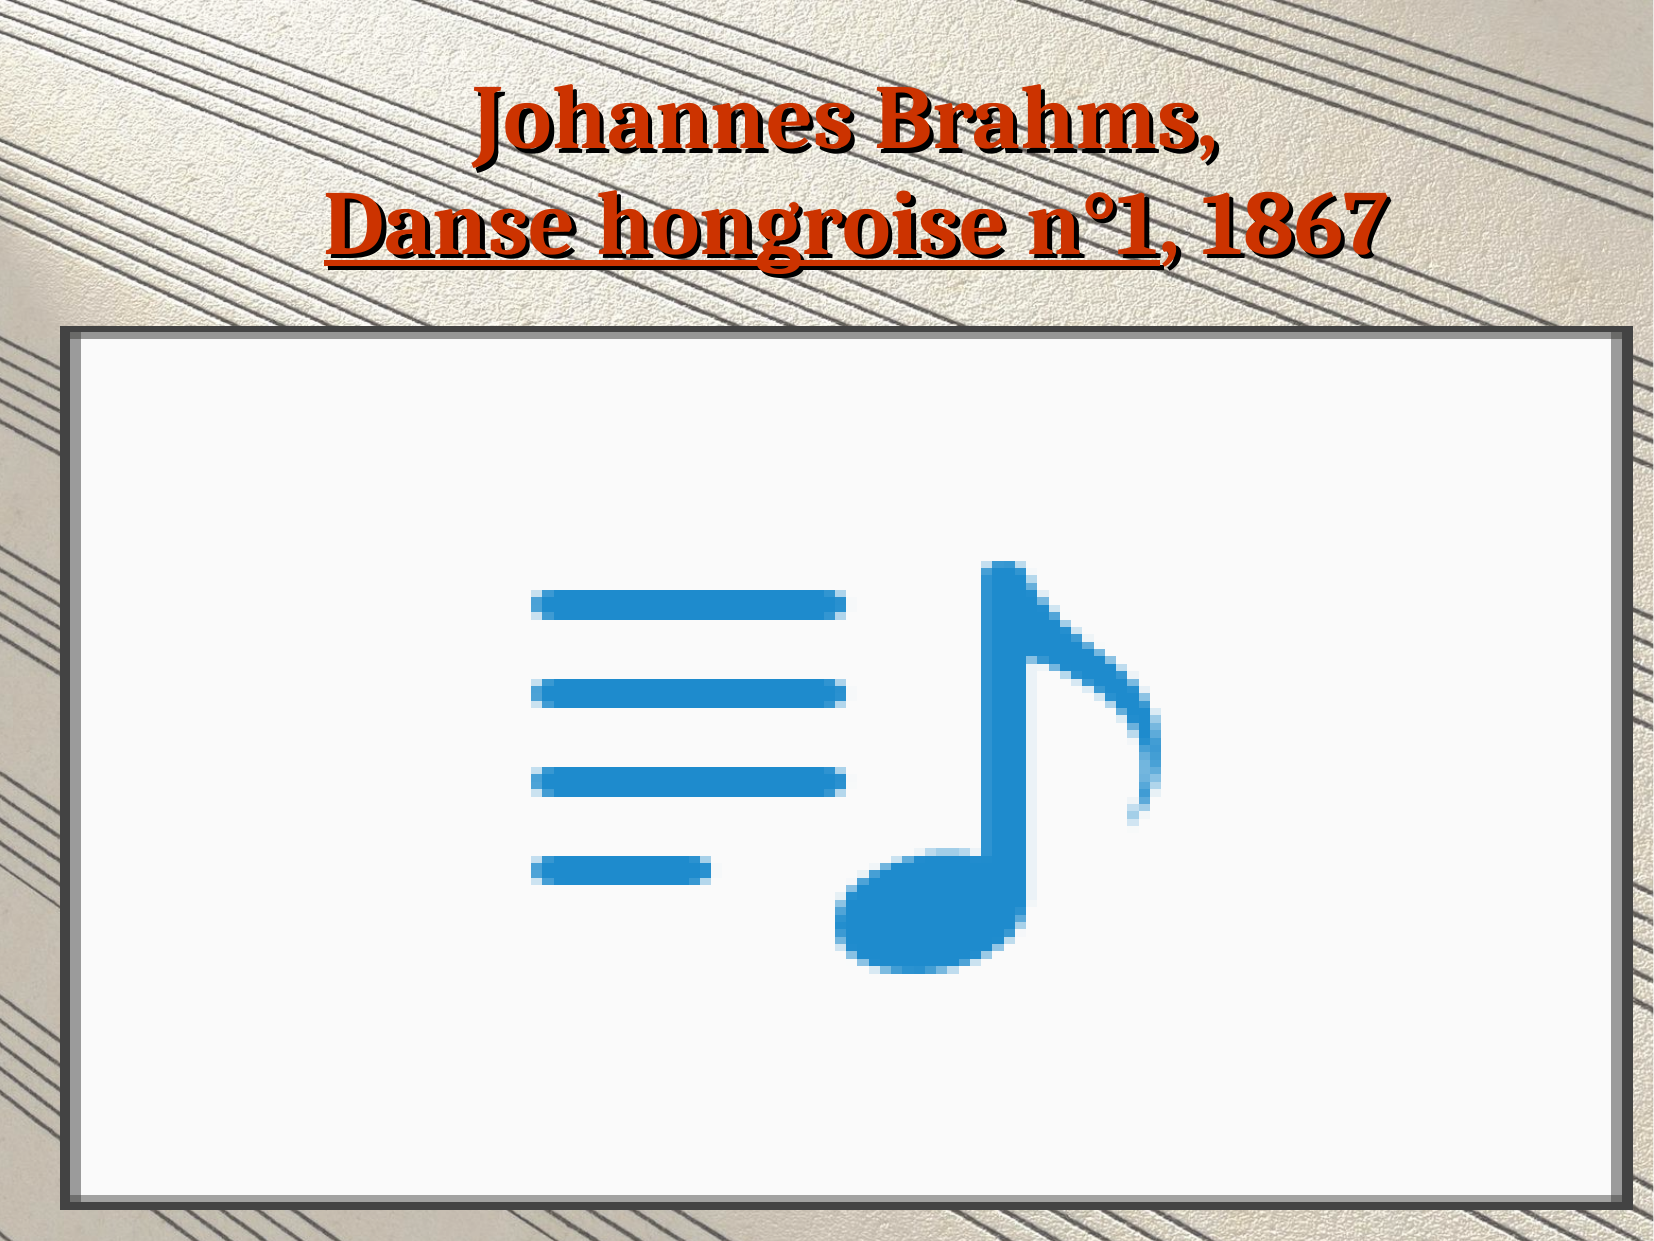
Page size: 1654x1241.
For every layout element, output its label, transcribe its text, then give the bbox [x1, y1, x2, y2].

text_box Johannes Brahms, Danse hongroise n°1, 1867 [59, 59, 1654, 1130]
text_box [59, 324, 1635, 1211]
picture [0, 0, 1654, 1241]
